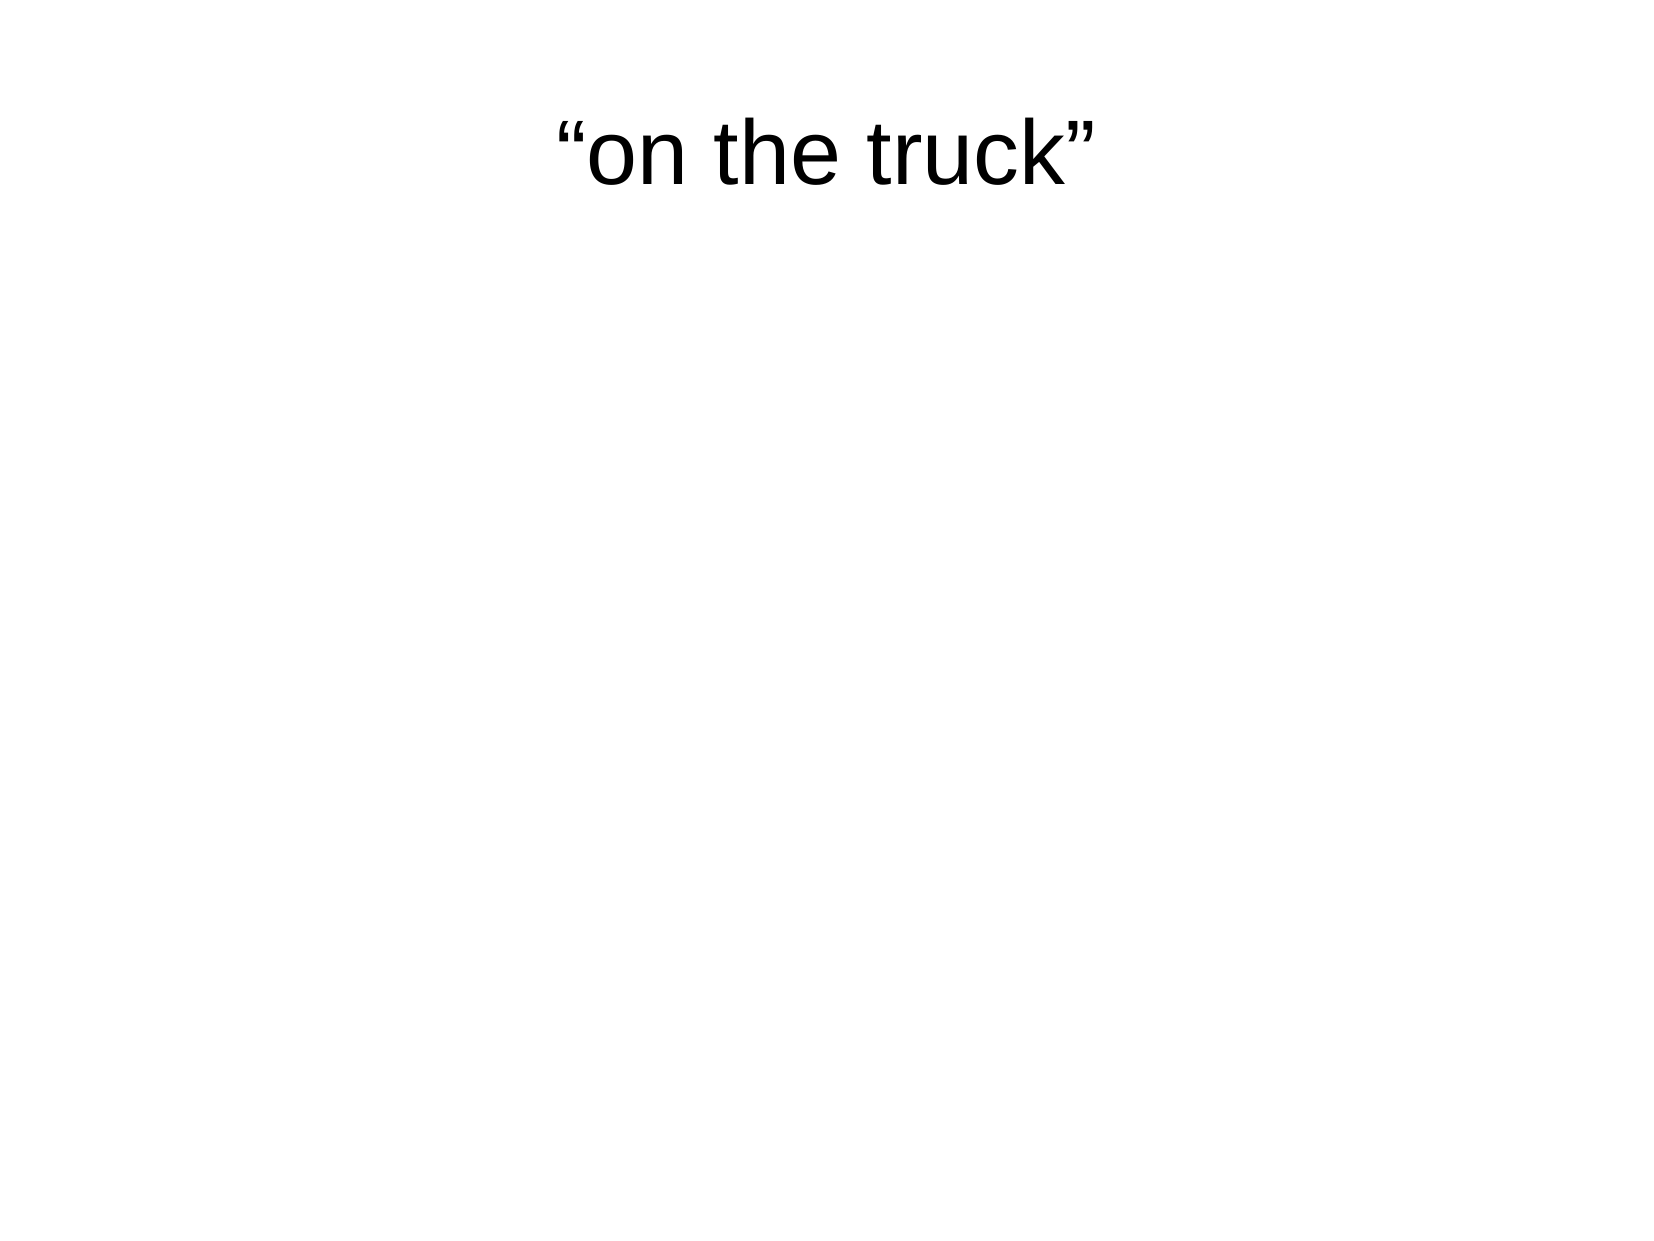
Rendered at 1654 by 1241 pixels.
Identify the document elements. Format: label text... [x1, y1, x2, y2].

title “on the truck” [82, 49, 1571, 257]
